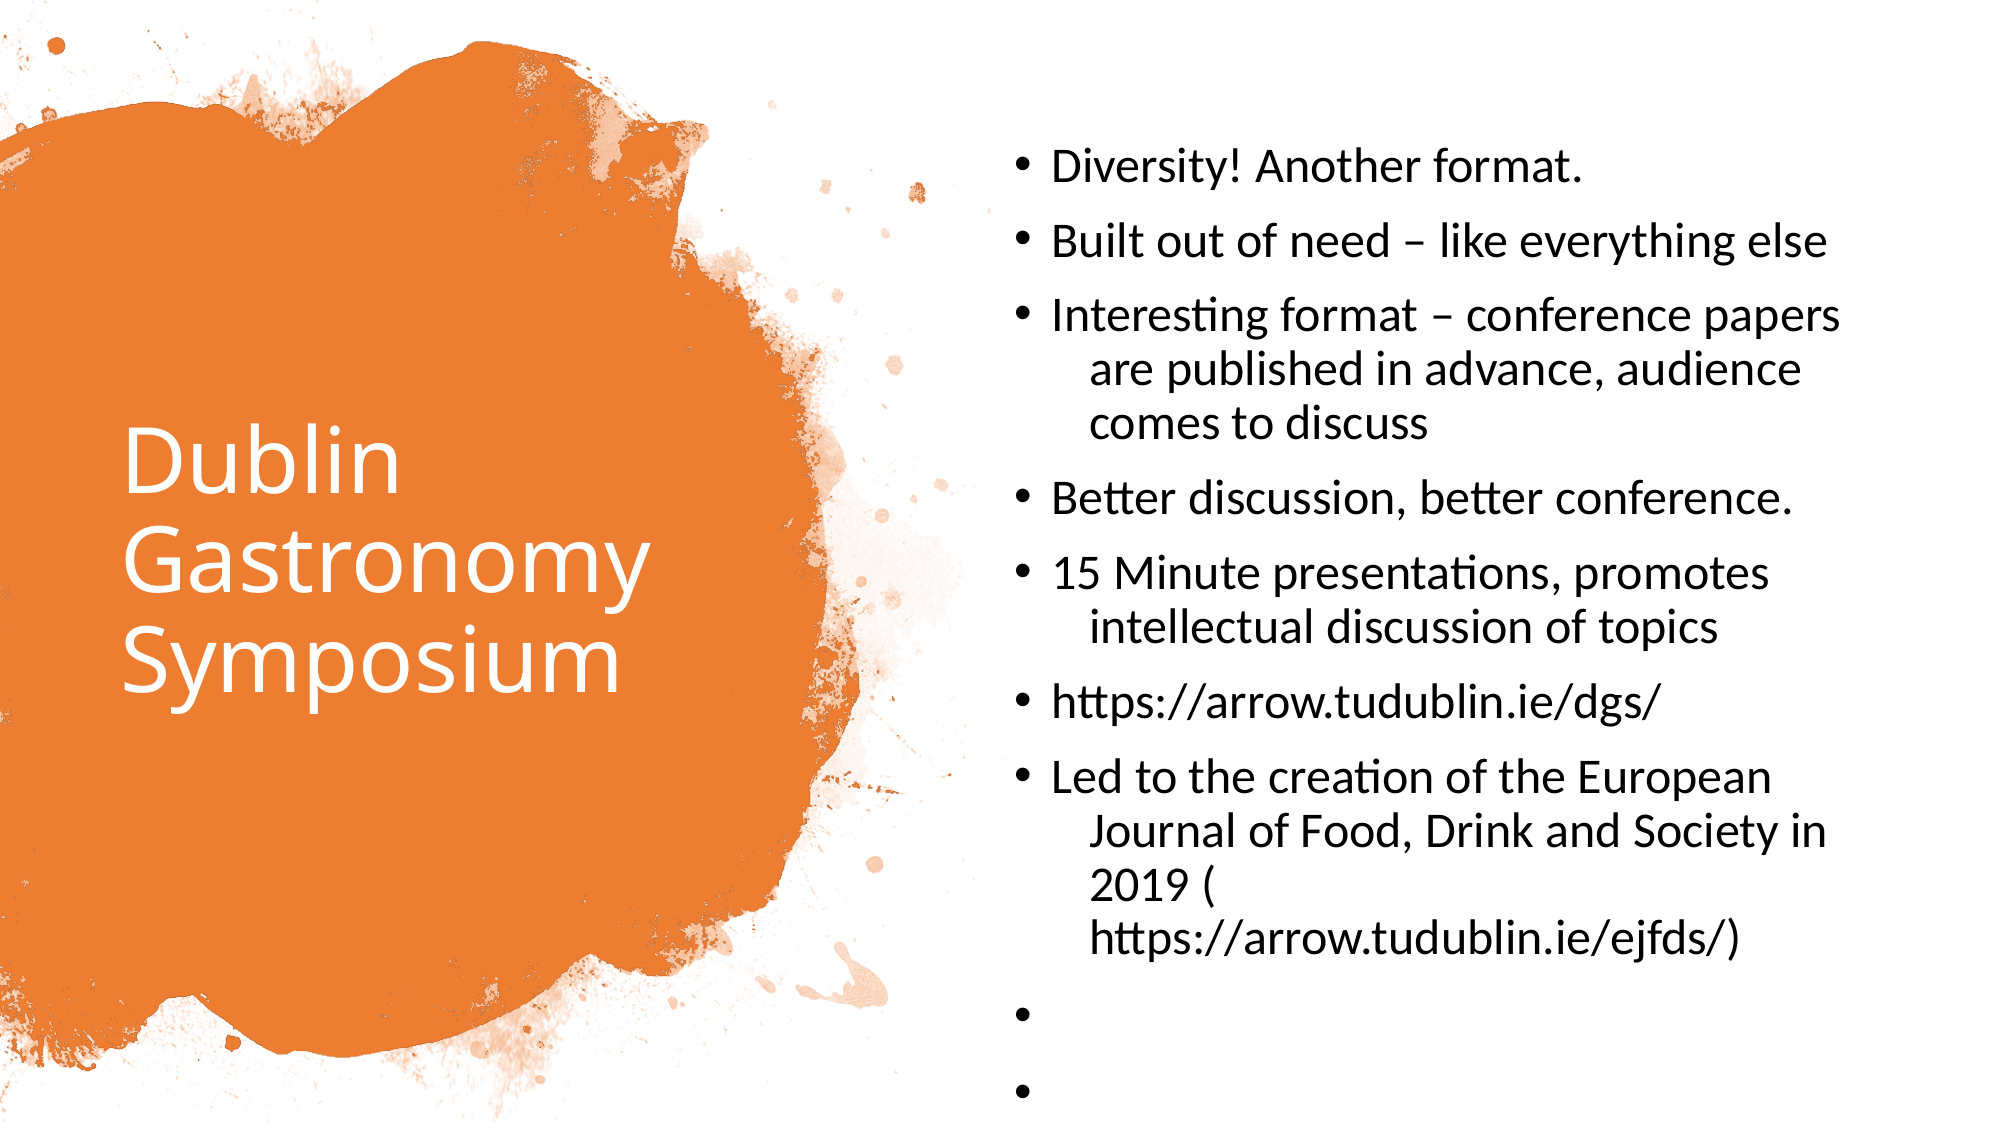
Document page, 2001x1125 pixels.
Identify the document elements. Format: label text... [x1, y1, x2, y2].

title Dublin Gastronomy Symposium [105, 336, 707, 790]
list Diversity! Another format. Built out of need – like everything else Interesting format – conference papers are published in advance, audience comes to discuss Better discussion, better conference. 15 Minute presentations, promotes intellectual discussion of topics https://arrow.tudublin.ie/dgs/ Led to the creation of the European Journal of Food, Drink and Society in 2019 (https://arrow.tudublin.ie/ejfds/) [999, 131, 1870, 990]
picture [0, 0, 2000, 1125]
